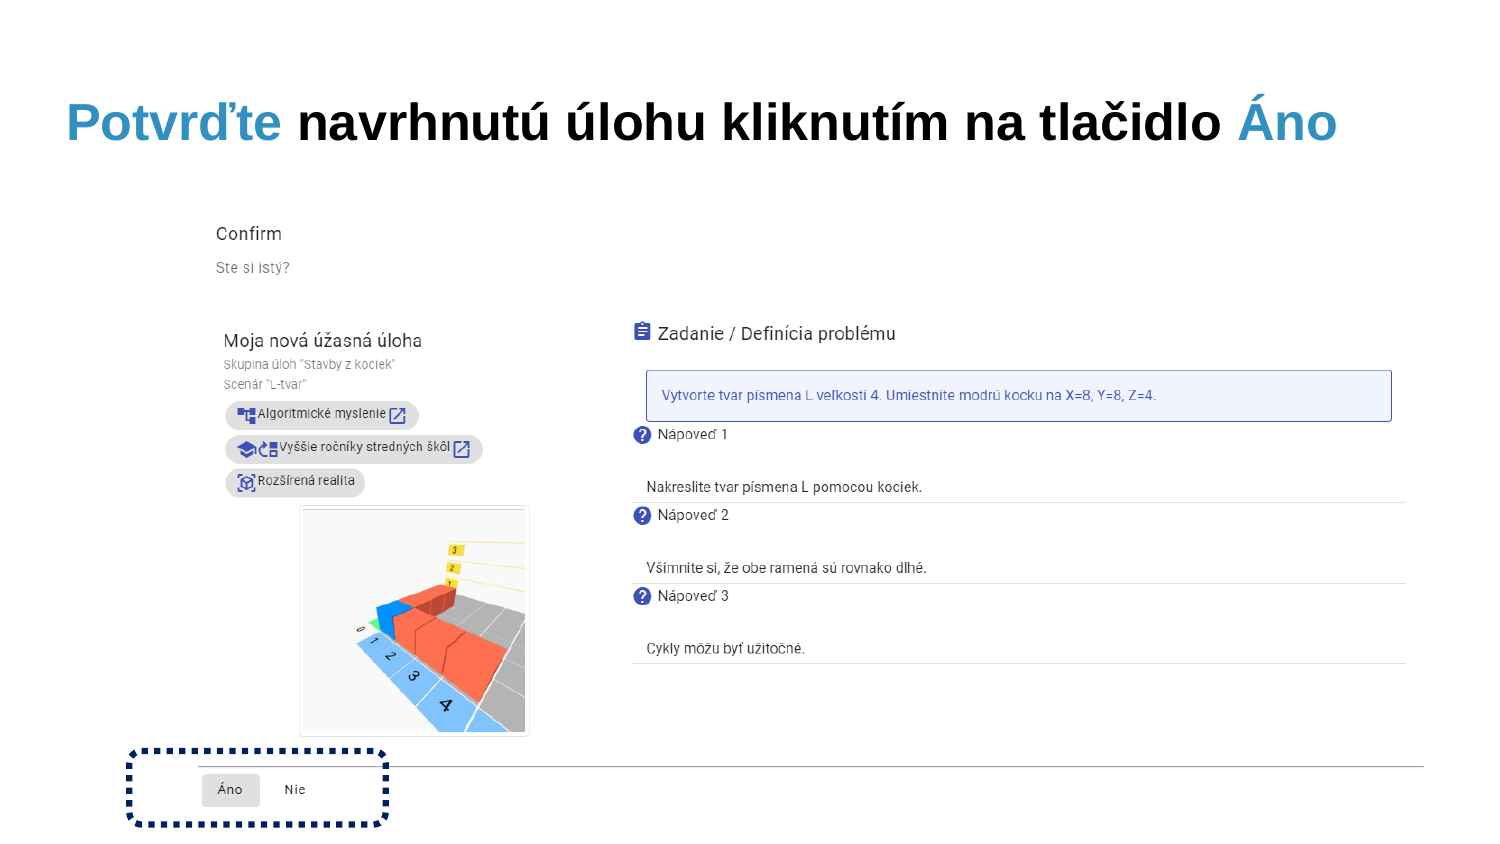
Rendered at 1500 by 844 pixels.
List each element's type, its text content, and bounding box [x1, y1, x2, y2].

title Potvrďte navrhnutú úlohu kliknutím na tlačidlo Áno [51, 72, 1449, 167]
picture [198, 205, 1424, 809]
